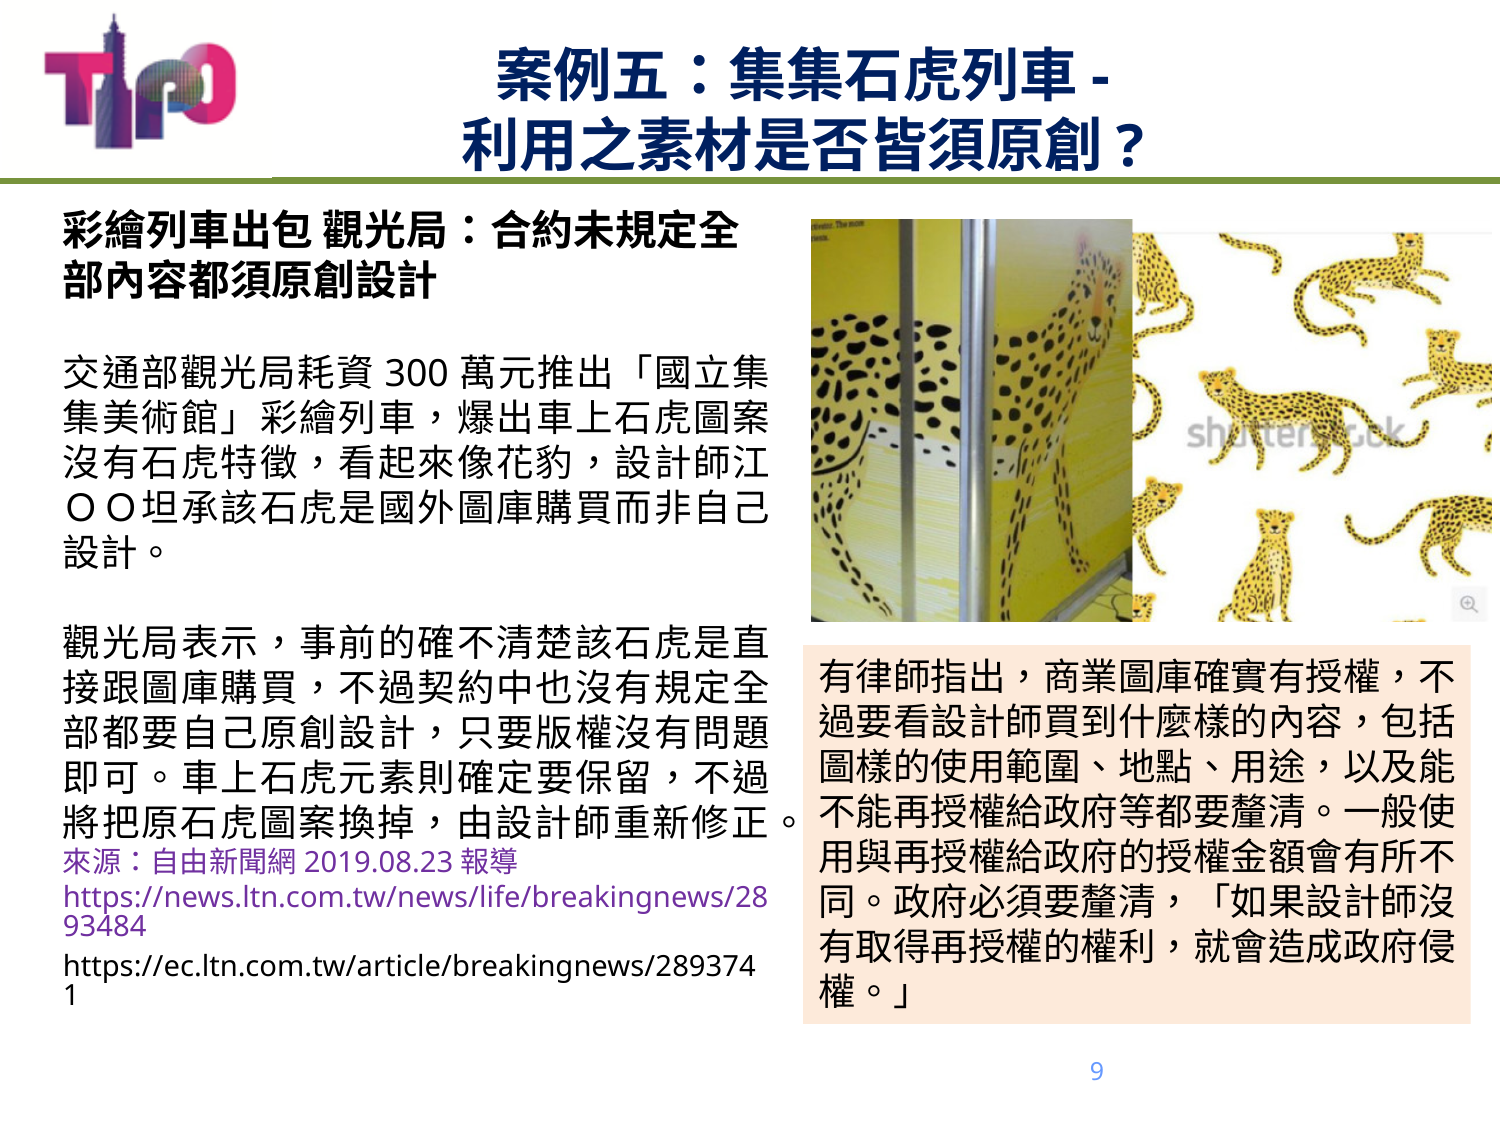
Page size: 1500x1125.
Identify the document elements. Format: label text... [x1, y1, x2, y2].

text_box 9 [1074, 1042, 1426, 1103]
title 案例五：集集石虎列車- 利用之素材是否皆須原創? [128, 30, 1479, 153]
text_box 有律師指出，商業圖庫確實有授權，不過要看設計師買到什麼樣的內容，包括圖樣的使用範圍、地點、用途，以及能不能再授權給政府等都要釐清。一般使用與再授權給政府的授權金額會有所不同。政府必須要釐清，「如果設計師沒有取得再授權的權利，就會造成政府侵權。」 [803, 645, 1471, 1024]
picture [811, 219, 1492, 622]
text_box 彩繪列車出包 觀光局：合約未規定全部內容都須原創設計 交通部觀光局耗資300萬元推出「國立集集美術館」彩繪列車，爆出車上石虎圖案沒有石虎特徵，看起來像花豹，設計師江ＯＯ坦承該石虎是國外圖庫購買而非自己設計。 觀光局表示，事前的確不清楚該石虎是直接跟圖庫購買，不過契約中也沒有規定全部都要自己原創設計，只要版權沒有問題即可。車上石虎元素則確定要保留，不過將把原石虎圖案換掉，由設計師重新修正。 來源：自由新聞網2019.08.23報導 https://news.ltn.com.tw/news/life/breakingnews/2893484 https://ec.ltn.com.tw/article/breakingnews/2893741 [48, 196, 785, 966]
